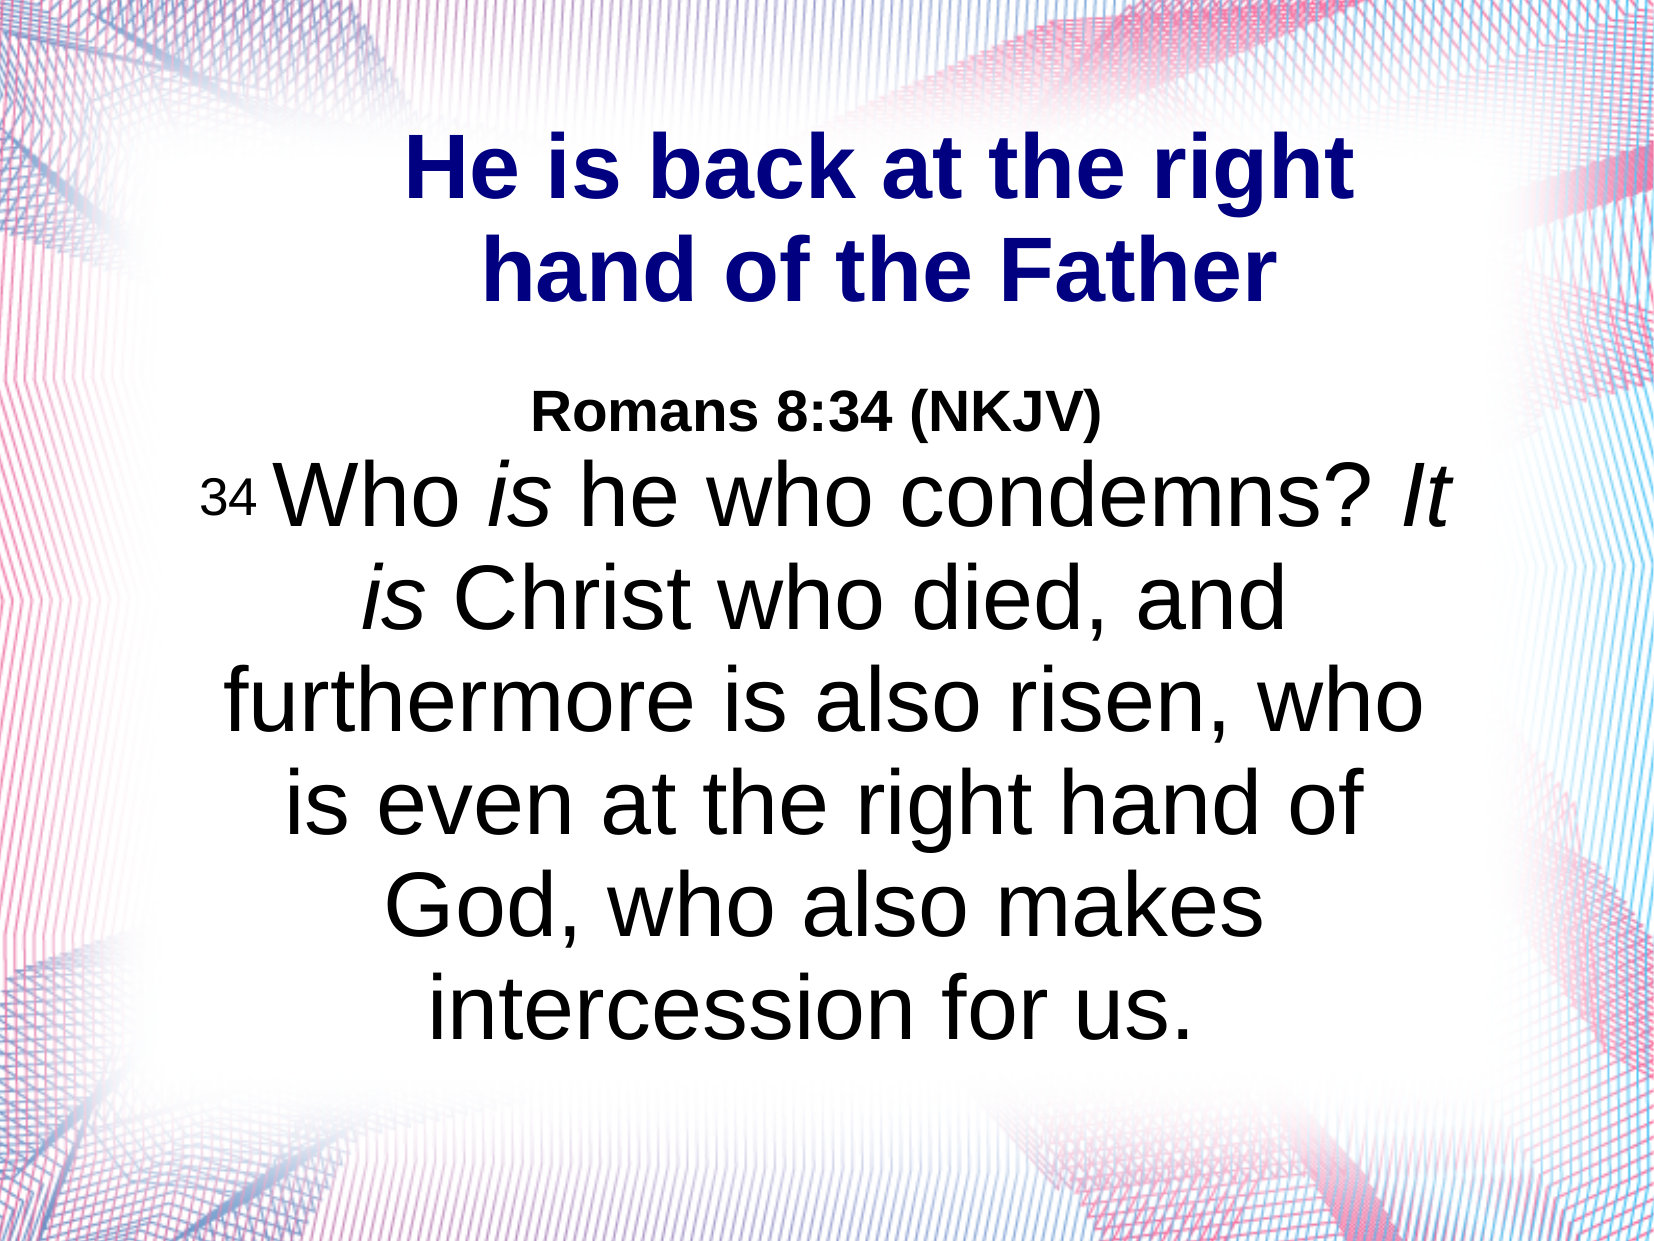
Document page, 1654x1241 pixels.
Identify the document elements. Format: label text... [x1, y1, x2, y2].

picture [0, 0, 1654, 1241]
subtitle Romans 8:34 (NKJV) 34 Who is he who condemns? It is Christ who died, and furthermore is also risen, who is even at the right hand of God, who also makes intercession for us. [187, 377, 1464, 1088]
title He is back at the right hand of the Father [375, 112, 1385, 325]
